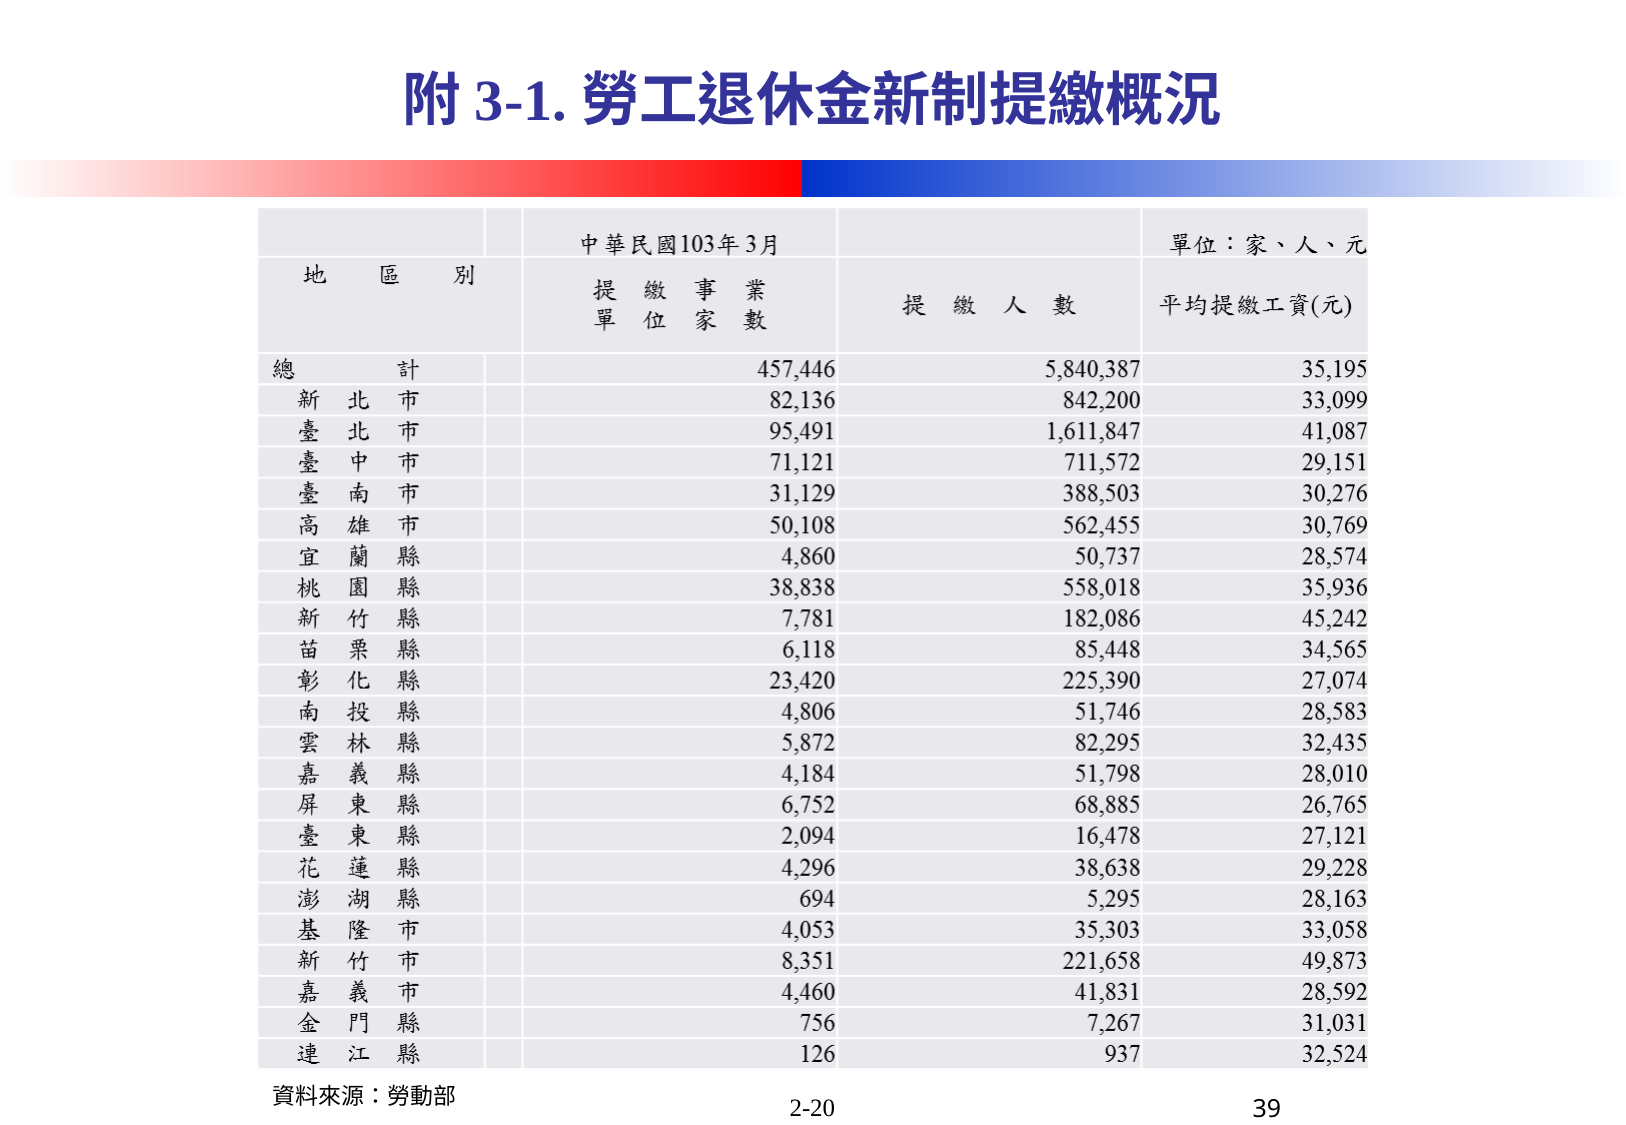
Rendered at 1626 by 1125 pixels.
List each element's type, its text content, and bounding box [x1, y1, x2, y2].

picture [257, 207, 1369, 1085]
text_box 2-20 [712, 1084, 913, 1125]
text_box 資料來源：勞動部 [257, 1075, 471, 1117]
title 附3-1.勞工退休金新制提繳概況 [81, 45, 1544, 149]
text_box 39 [1237, 1085, 1617, 1125]
